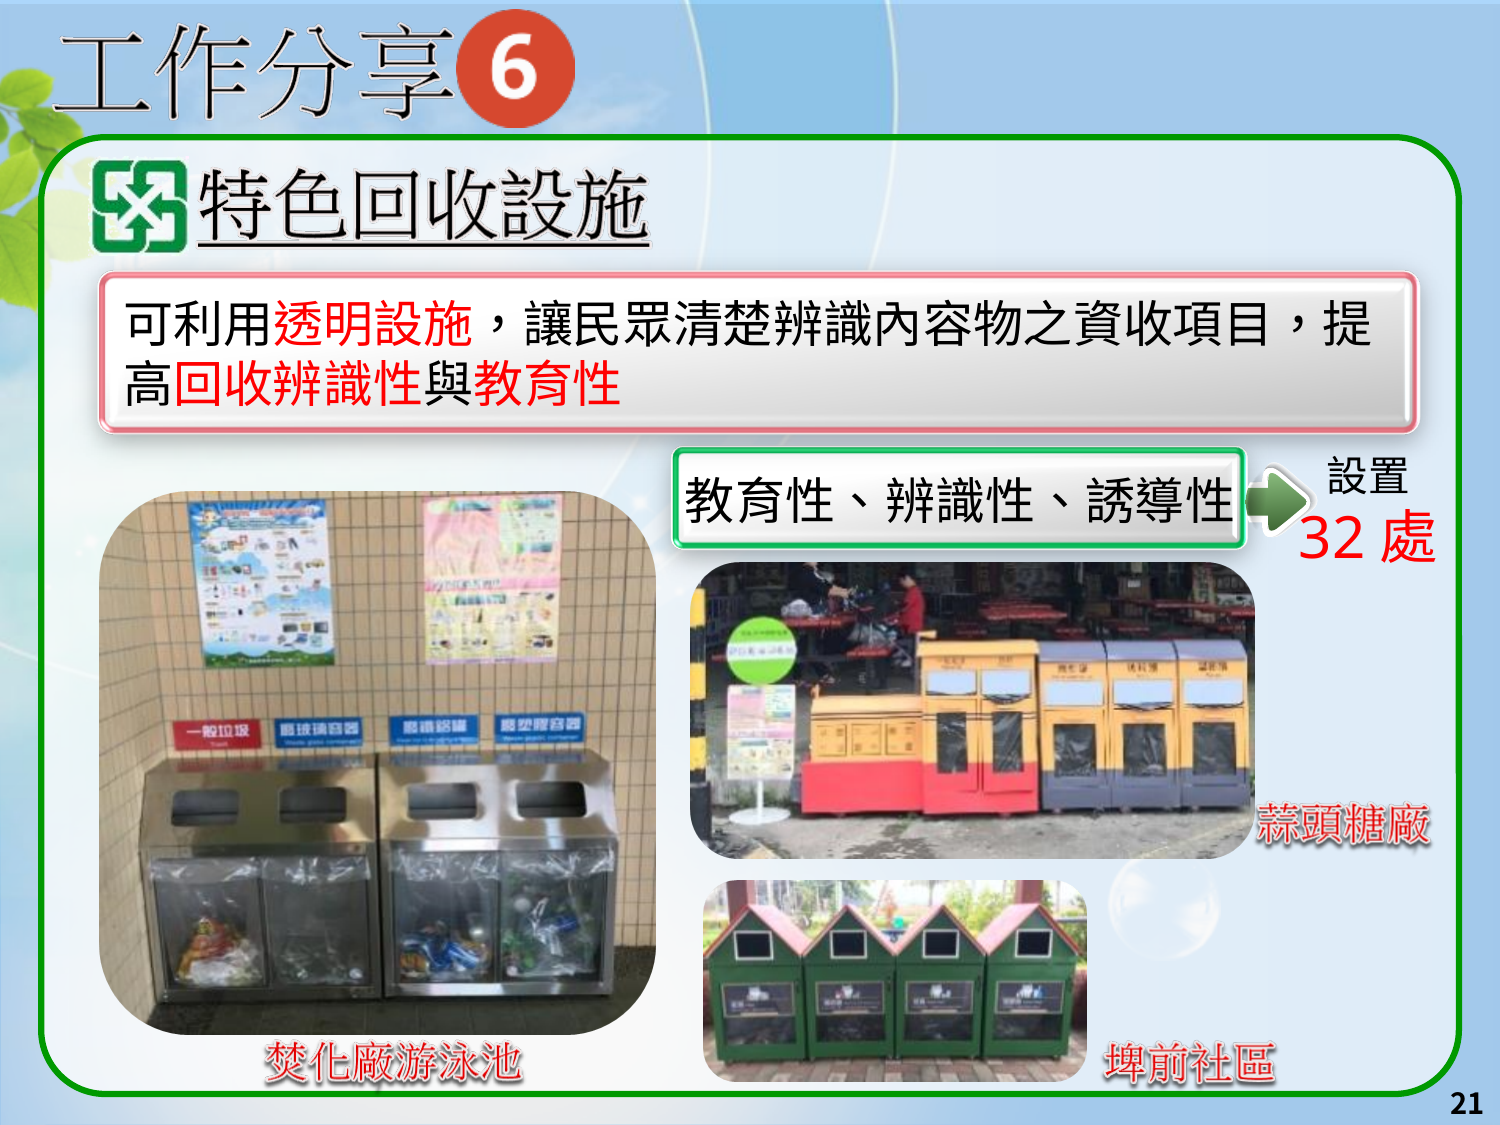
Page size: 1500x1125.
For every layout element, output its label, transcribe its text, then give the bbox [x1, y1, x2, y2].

picture [60, 156, 1500, 1121]
text_box 可利用透明設施，讓民眾清楚辨識內容物之資收項目，提高回收辨識性與教育性 [108, 284, 1400, 421]
text_box 教育性、辨識性、誘導性 [670, 462, 1241, 538]
picture [36, 0, 575, 135]
text_box 設置 32處 [1284, 442, 1453, 578]
picture [703, 880, 1423, 1122]
